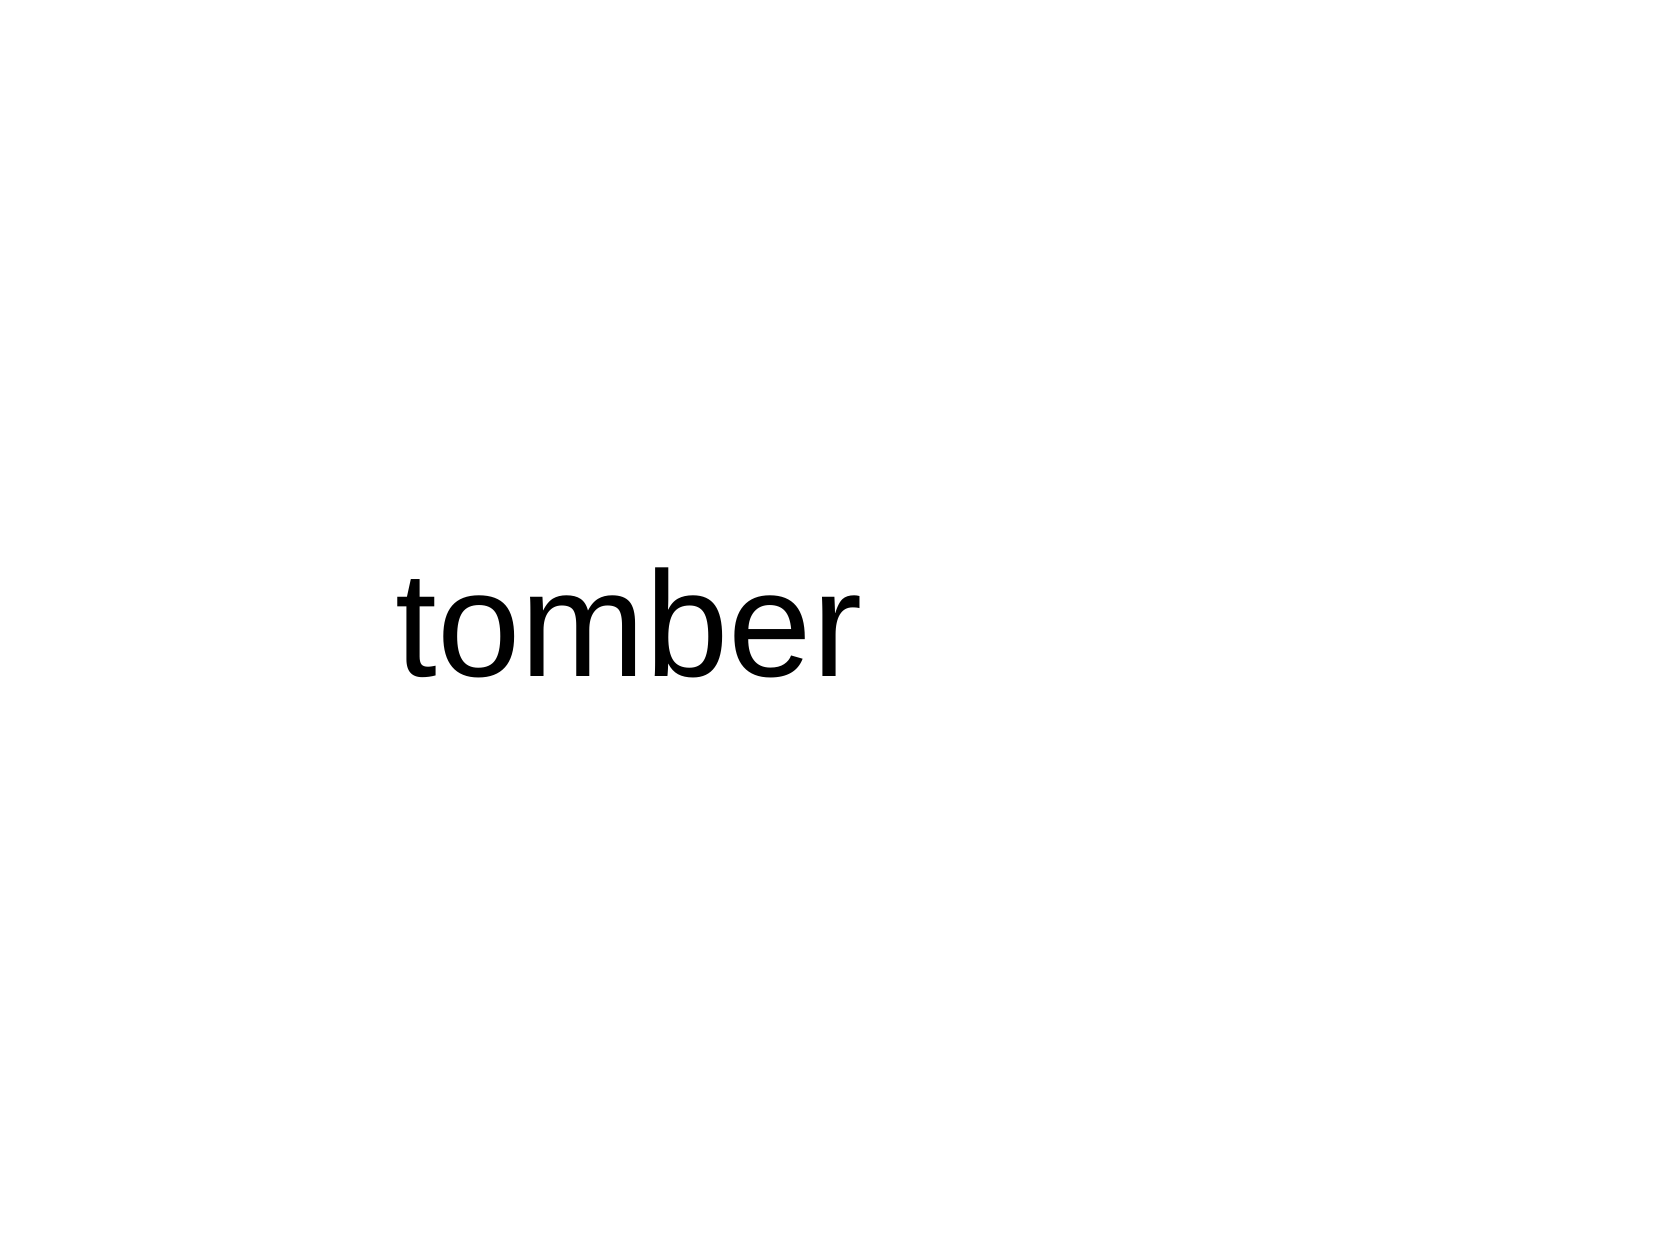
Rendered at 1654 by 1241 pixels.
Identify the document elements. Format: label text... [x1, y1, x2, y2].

text_box tomber [380, 533, 1279, 717]
